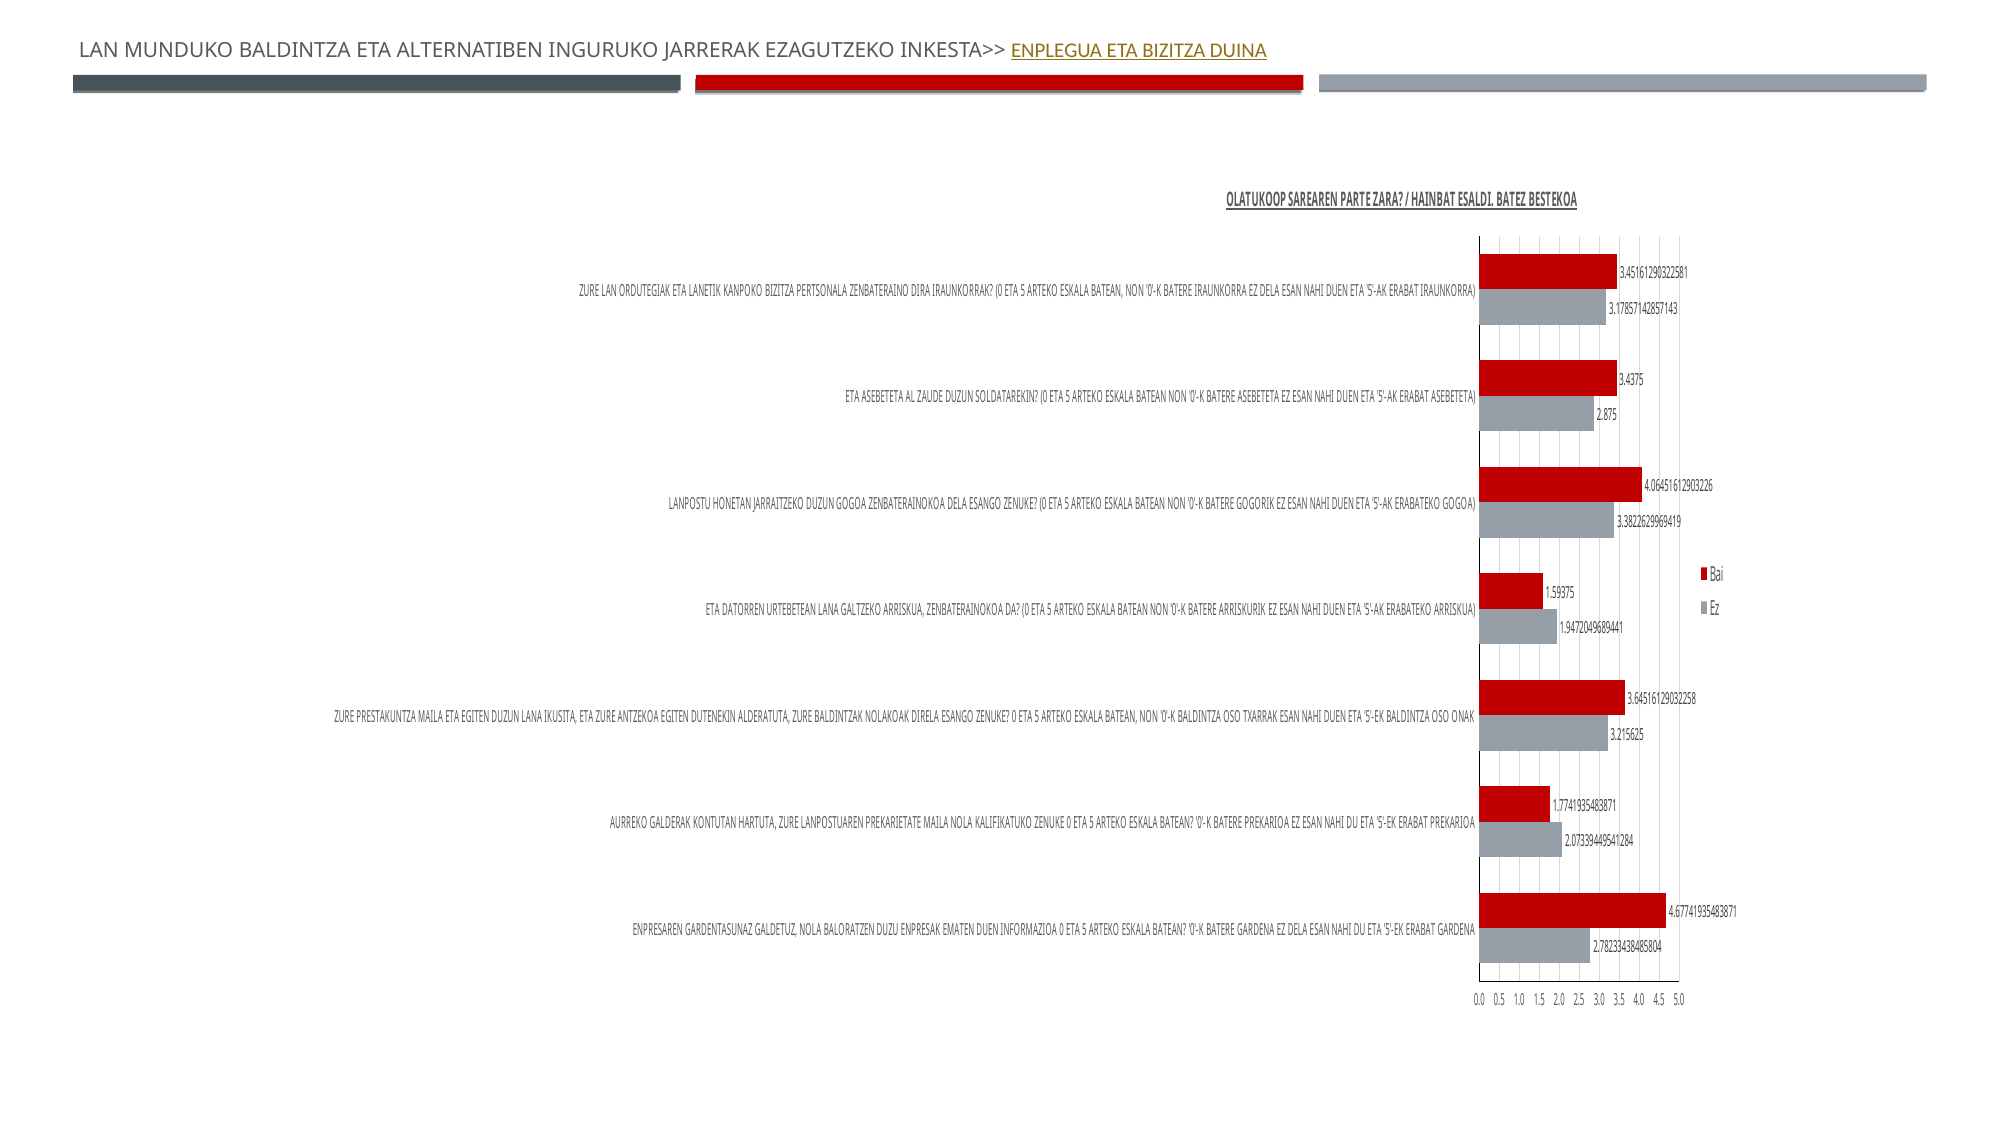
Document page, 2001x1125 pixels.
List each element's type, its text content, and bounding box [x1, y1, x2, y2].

chart [334, 153, 1738, 1029]
text_box LAN MUNDUKO BALDINTZA ETA ALTERNATIBEN INGURUKO JARRERAK EZAGUTZEKO INKESTA>> ENPLEGUA ETA BIZITZA DUINA [64, 29, 1926, 69]
